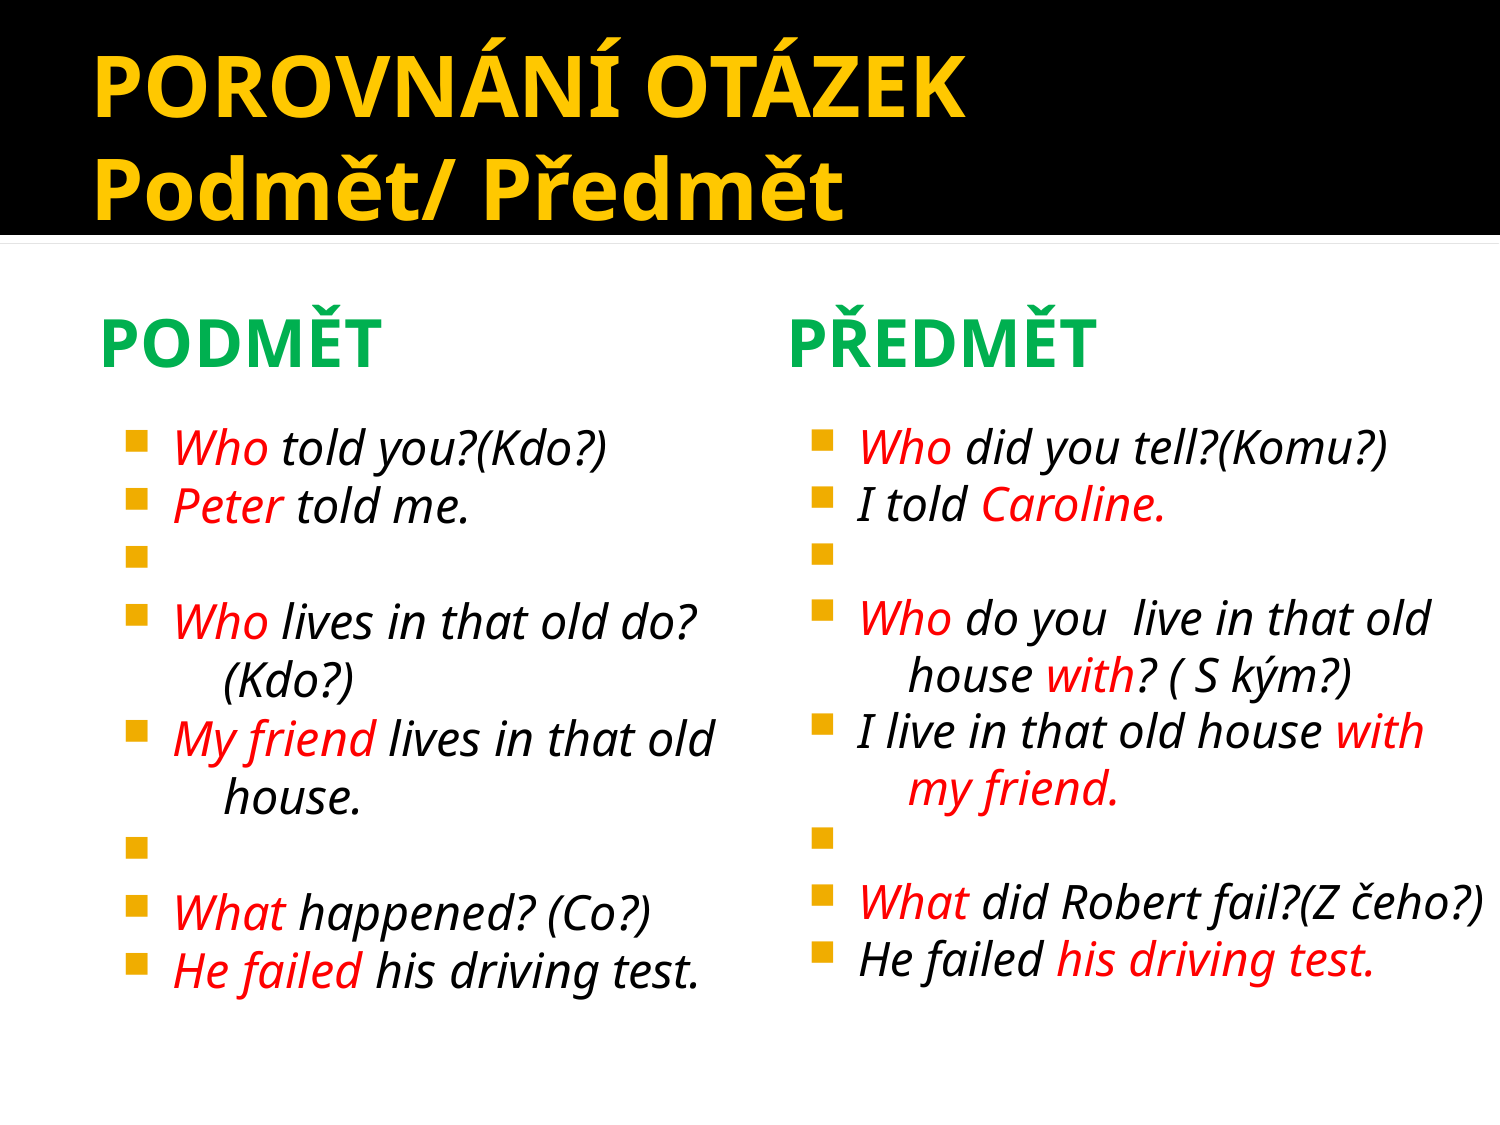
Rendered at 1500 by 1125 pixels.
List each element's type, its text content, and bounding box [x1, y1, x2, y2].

title POROVNÁNÍ OTÁZEK Podmět/ Předmět [75, 24, 1426, 231]
list PŘEDMĚT [761, 278, 1426, 397]
list Podmět [75, 278, 738, 397]
list Who told you?(Kdo?) Peter told me. Who lives in that old do?(Kdo?) My friend lives in that old house. What happened? (Co?) He failed his driving test. [75, 401, 738, 1051]
list Who did you tell?(Komu?) I told Caroline. Who do you live in that old house with? ( S kým?) I live in that old house with my friend. What did Robert fail?(Z čeho?) He failed his driving test. [761, 401, 1500, 1051]
